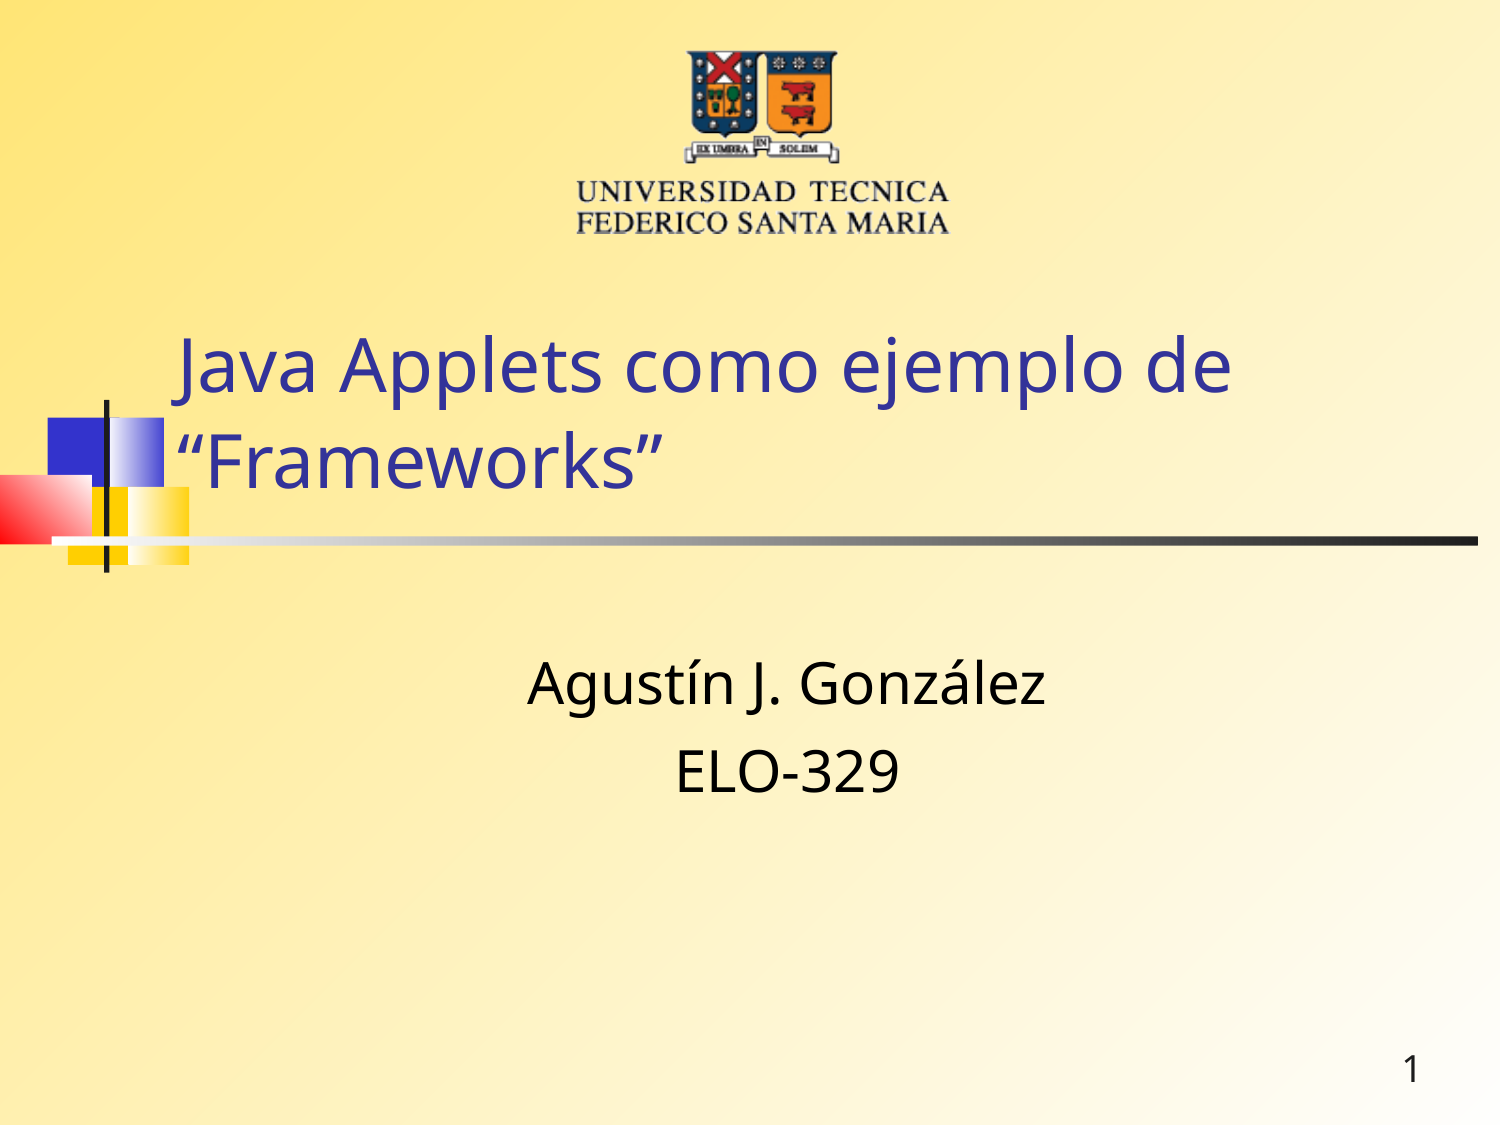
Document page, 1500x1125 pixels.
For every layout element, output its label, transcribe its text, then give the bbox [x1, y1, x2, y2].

title Java Applets como ejemplo de “Frameworks” [162, 274, 1438, 515]
picture [575, 50, 951, 234]
subtitle Agustín J. González ELO-329 [225, 637, 1276, 926]
